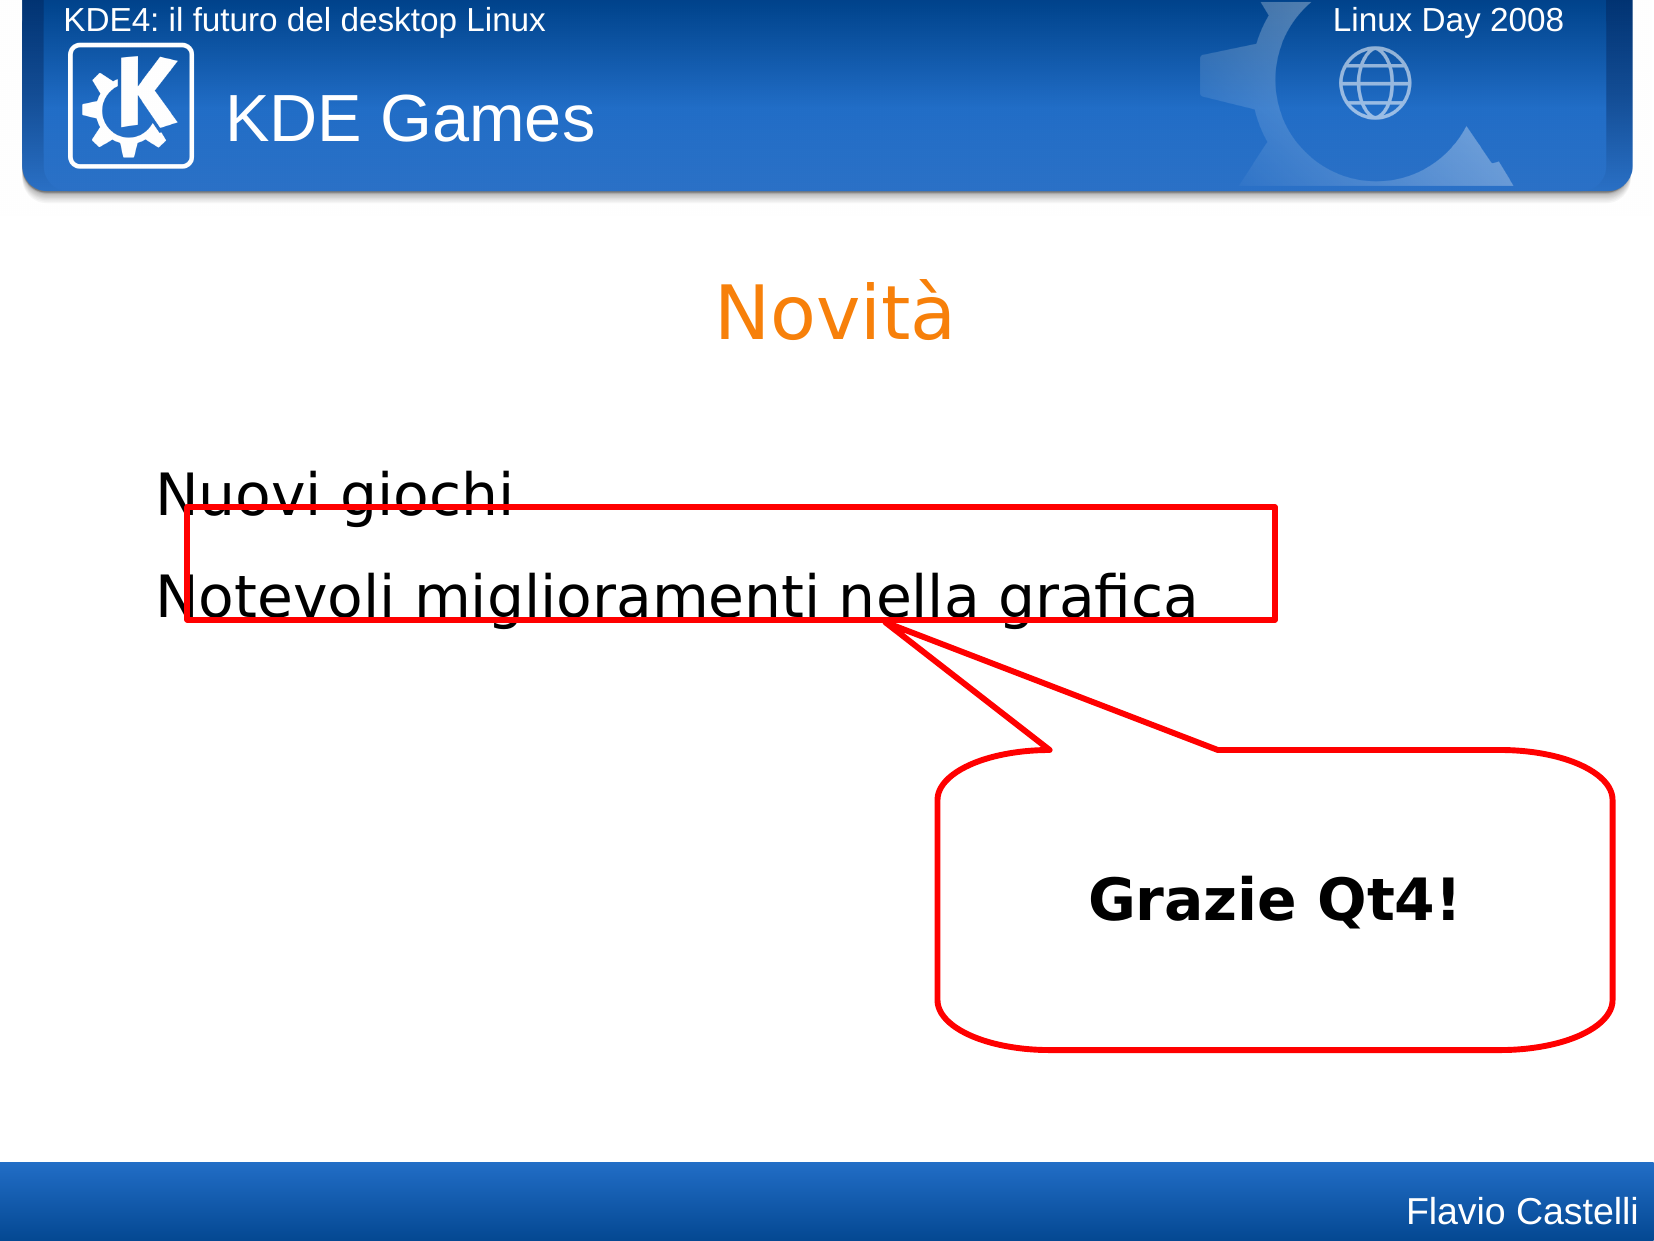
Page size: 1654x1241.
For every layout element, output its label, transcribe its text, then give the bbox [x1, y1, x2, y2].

text_box Nuovi giochi Notevoli miglioramenti nella grafica [190, 510, 1272, 605]
picture [0, 0, 1652, 216]
list Novità [82, 284, 1571, 397]
title KDE Games [225, 49, 1571, 188]
text_box Grazie Qt4! [885, 622, 1613, 1051]
text_box Nuovi giochi Notevoli miglioramenti nella grafica [95, 420, 1559, 605]
